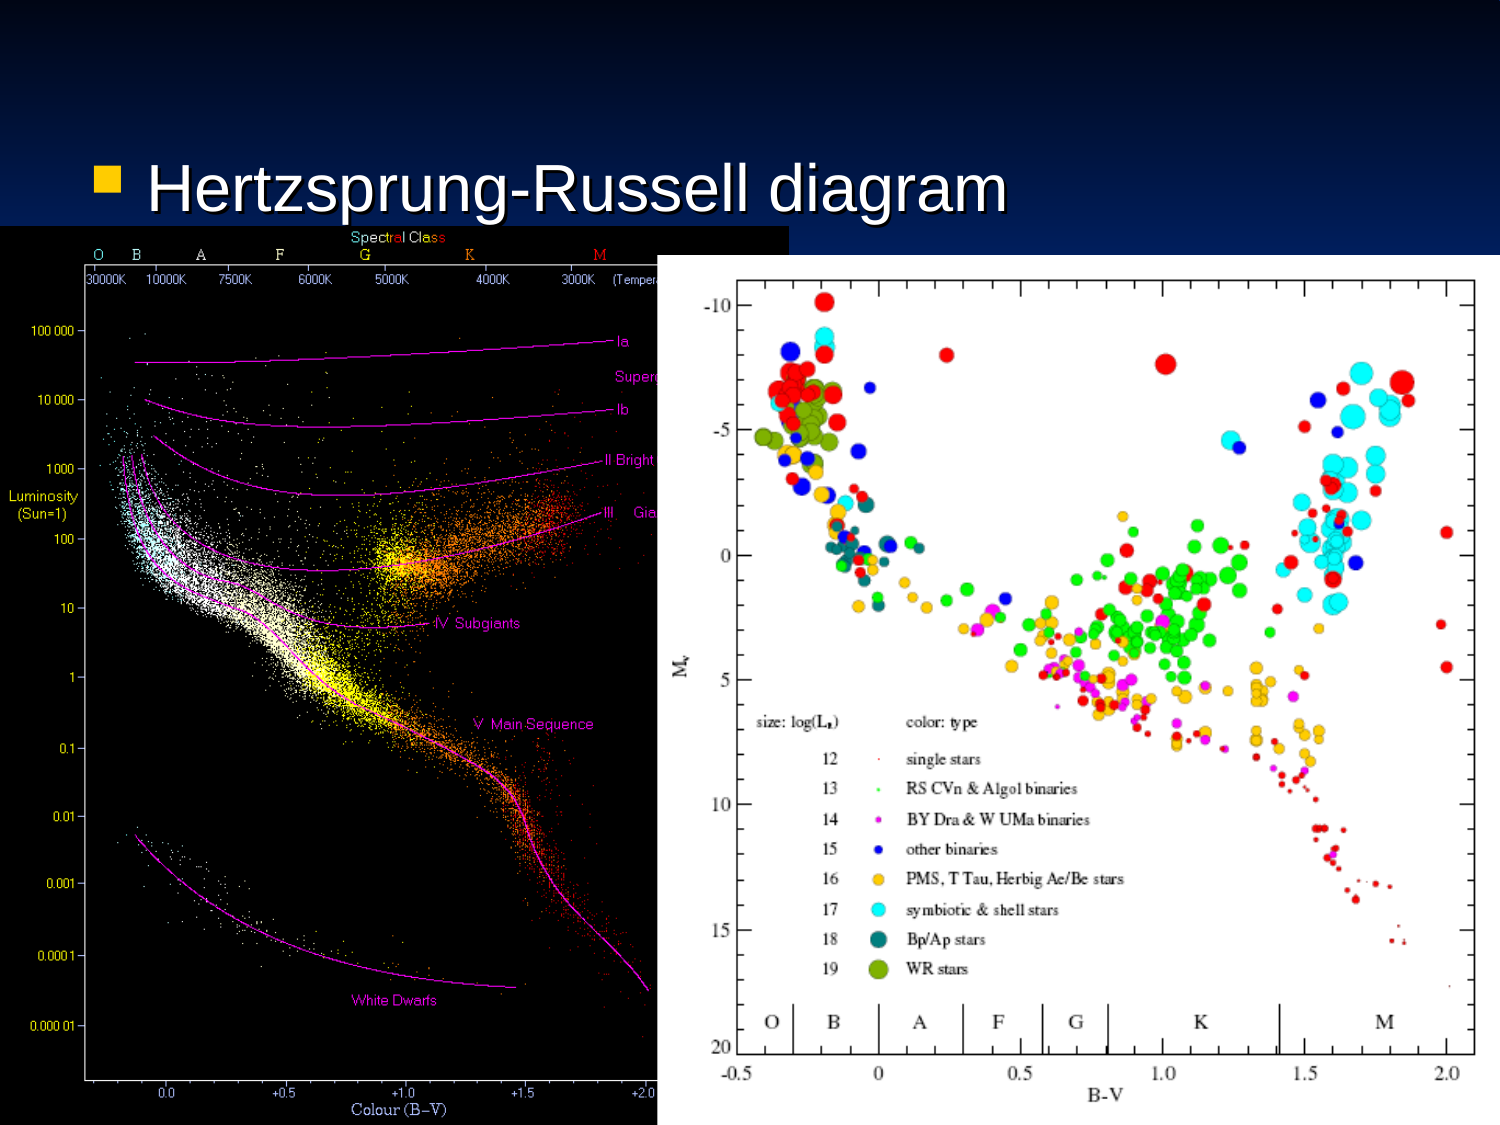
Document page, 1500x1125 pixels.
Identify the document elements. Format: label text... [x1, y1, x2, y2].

picture [0, 226, 1500, 1125]
list Hertzsprung-Russell diagram [75, 137, 1426, 255]
